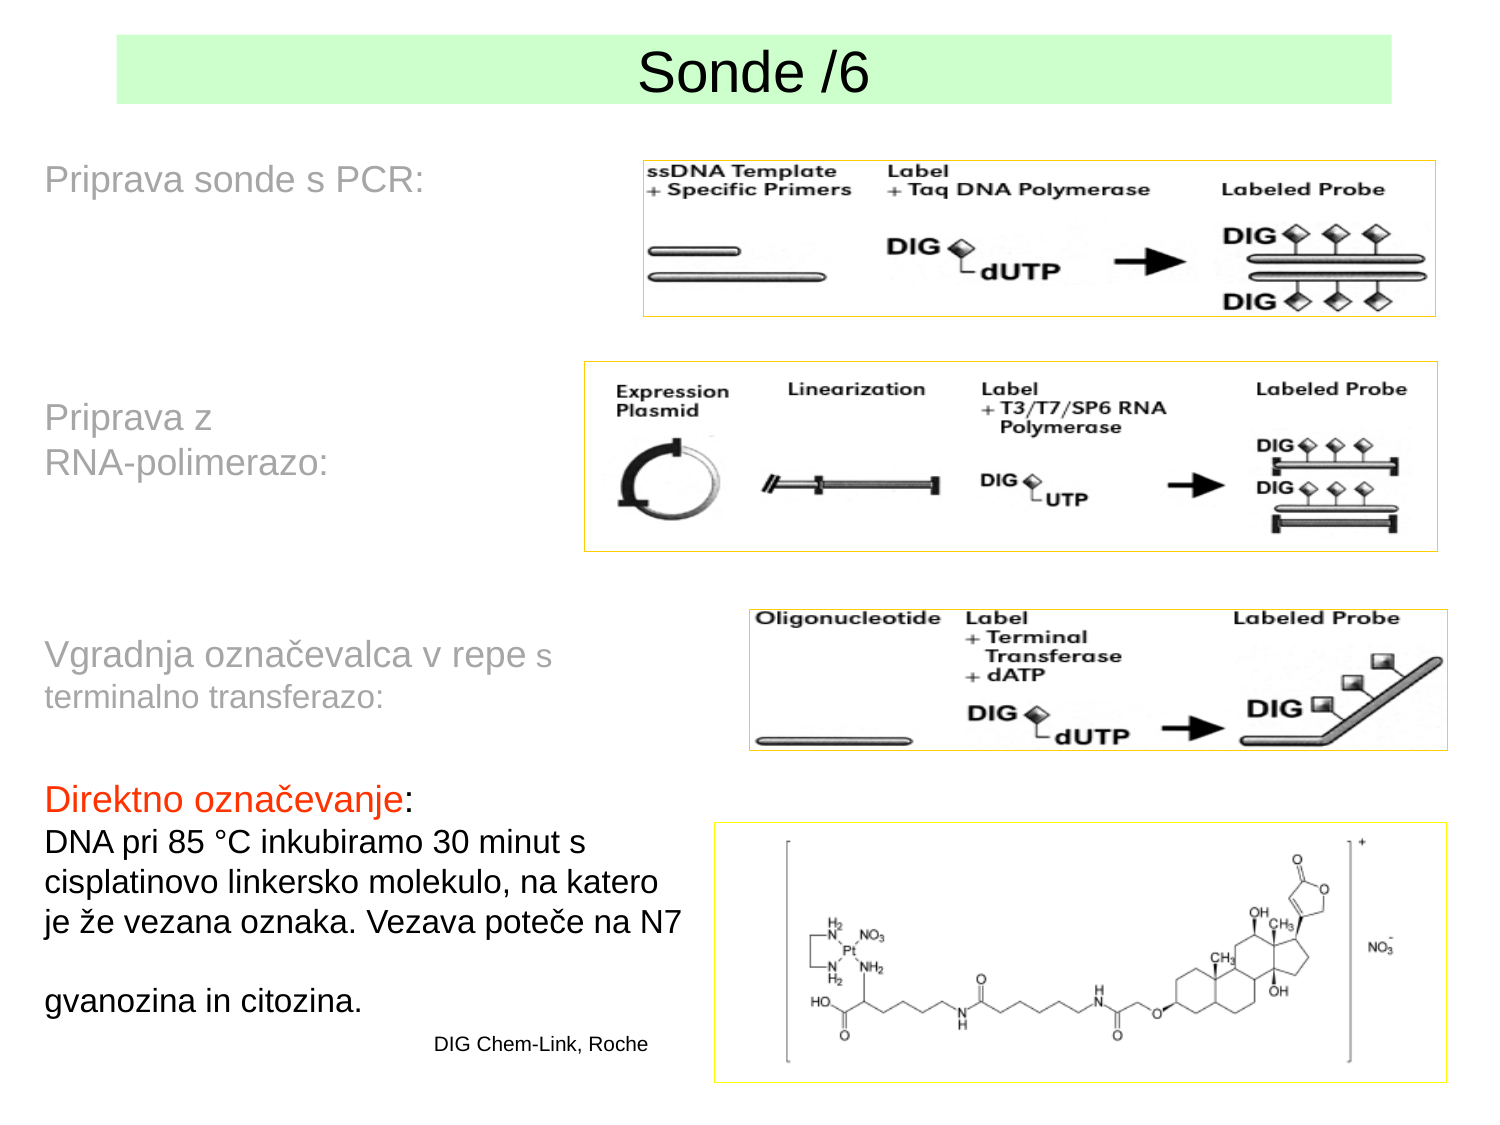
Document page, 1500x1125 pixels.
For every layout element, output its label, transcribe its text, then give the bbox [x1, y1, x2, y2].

picture [584, 361, 1438, 551]
text_box DIG Chem-Link, Roche [419, 1023, 710, 1063]
list Priprava sonde s PCR: Priprava z RNA-polimerazo: Vgradnja označevalca v repe s terminalno transferazo: Direktno označevanje: DNA pri 85 °C inkubiramo 30 minut s cisplatinovo linkersko molekulo, na katero je že vezana oznaka. Vezava poteče na N7 gvanozina in citozina. [29, 147, 703, 1071]
title Sonde /6 [116, 34, 1392, 104]
picture [643, 160, 1435, 316]
picture [785, 834, 1399, 1066]
picture [750, 609, 1447, 751]
